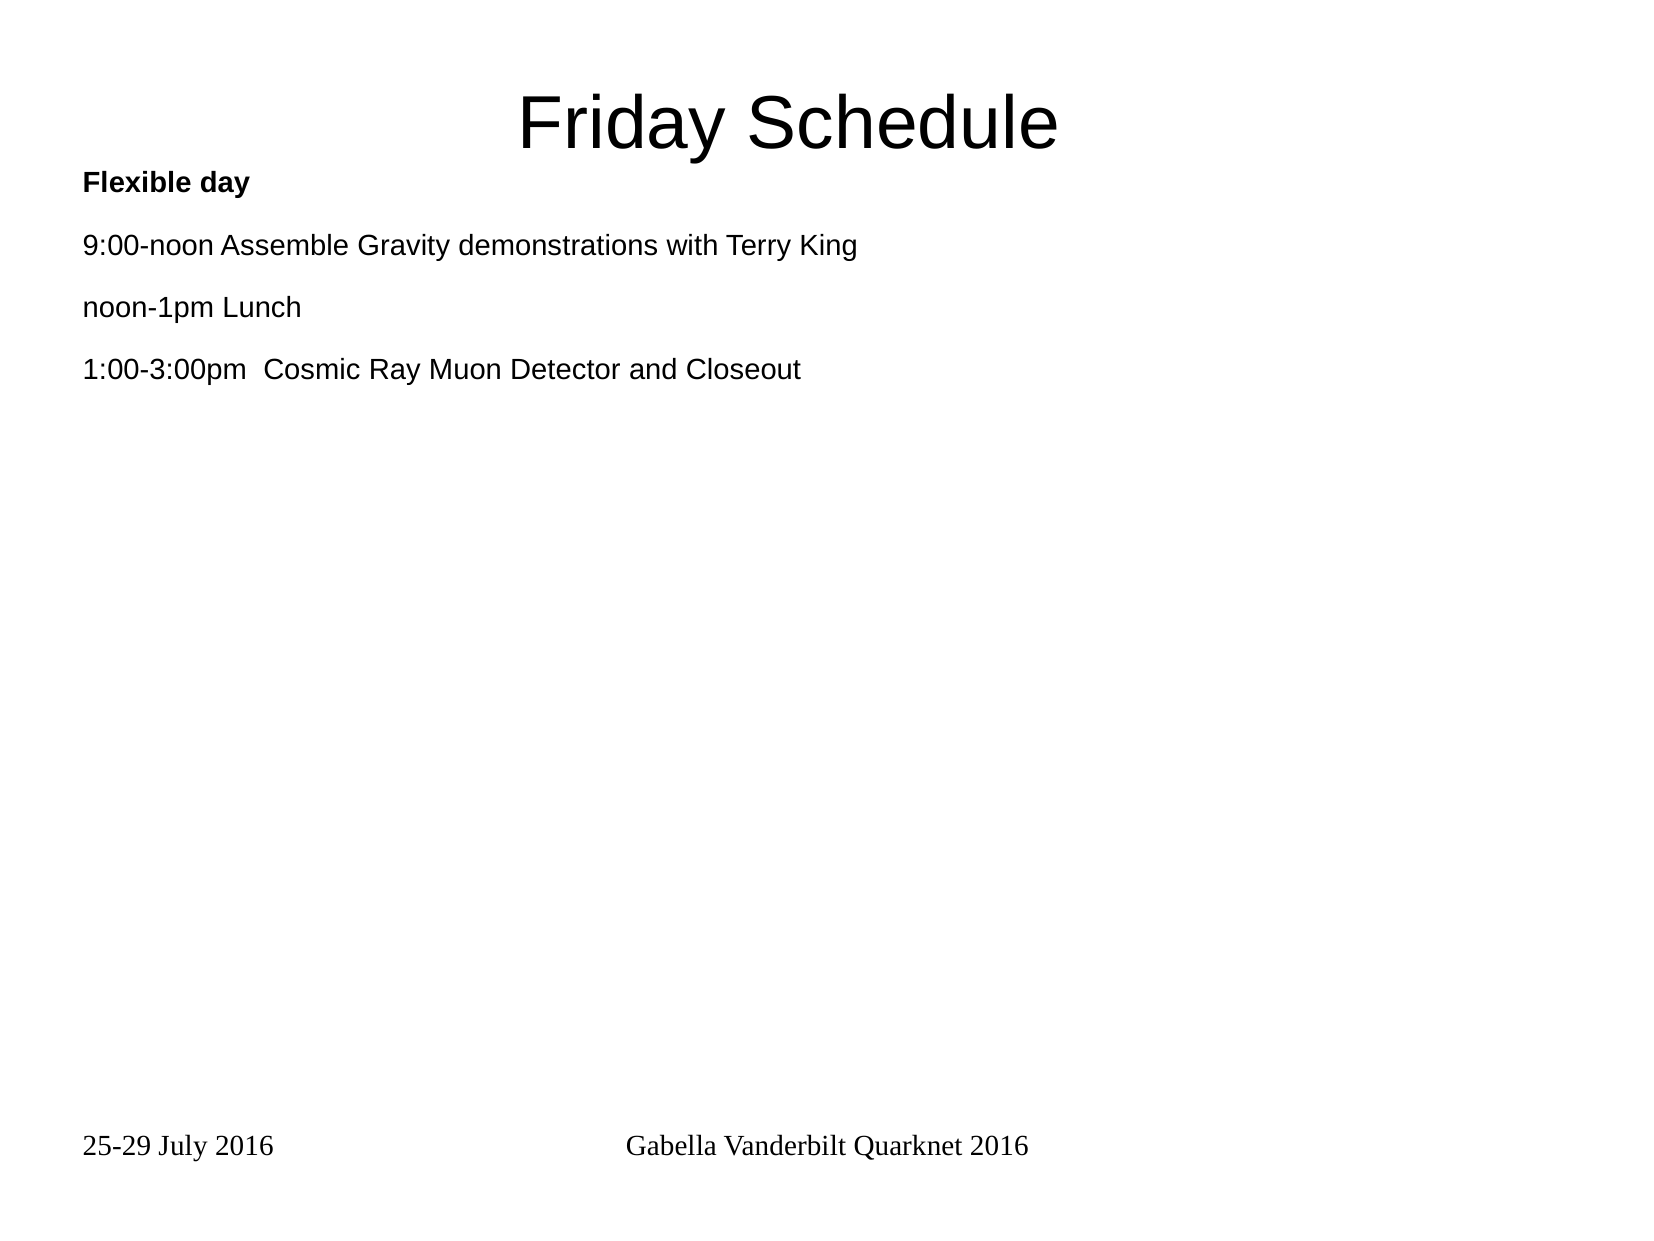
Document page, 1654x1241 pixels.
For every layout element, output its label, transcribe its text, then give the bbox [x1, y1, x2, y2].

title Friday Schedule [45, 62, 1534, 183]
list Flexible day 9:00-noon Assemble Gravity demonstrations with Terry King noon-1pm Lunch 1:00-3:00pm Cosmic Ray Muon Detector and Closeout [82, 166, 1571, 409]
